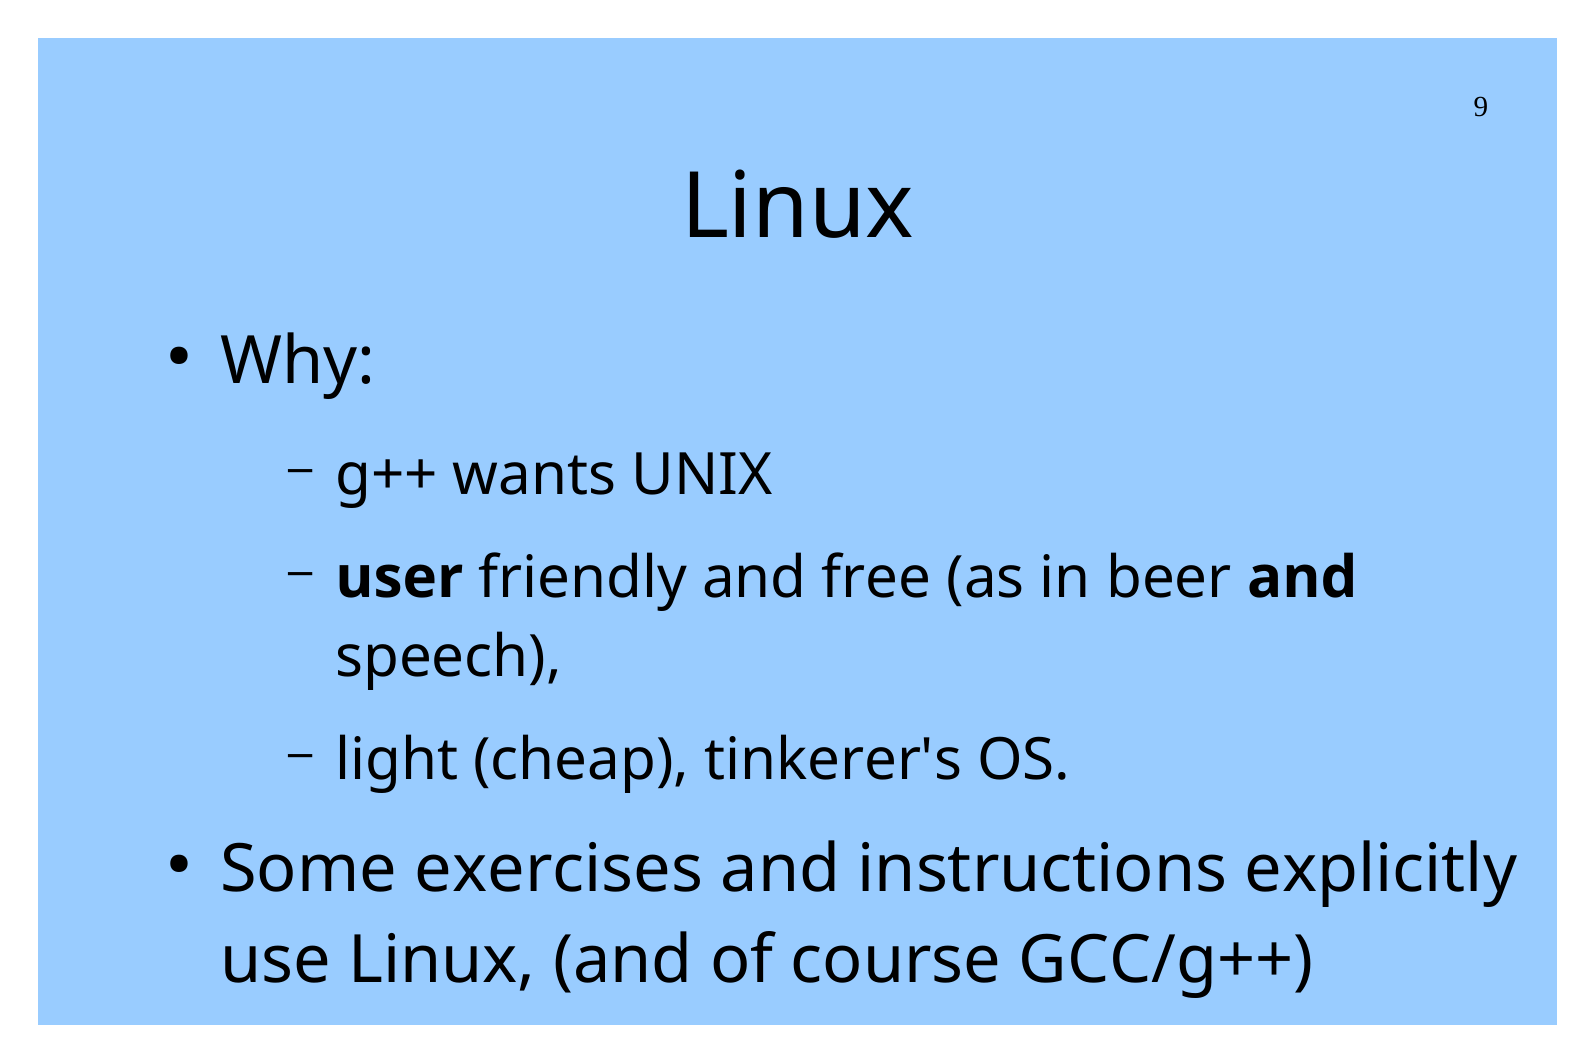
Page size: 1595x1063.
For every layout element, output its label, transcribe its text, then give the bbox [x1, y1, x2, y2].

title Linux [149, 119, 1447, 285]
list Why: g++ wants UNIX user friendly and free (as in beer and speech), light (cheap), tinkerer's OS. Some exercises and instructions explicitly use Linux, (and of course GCC/g++) [149, 312, 1535, 995]
